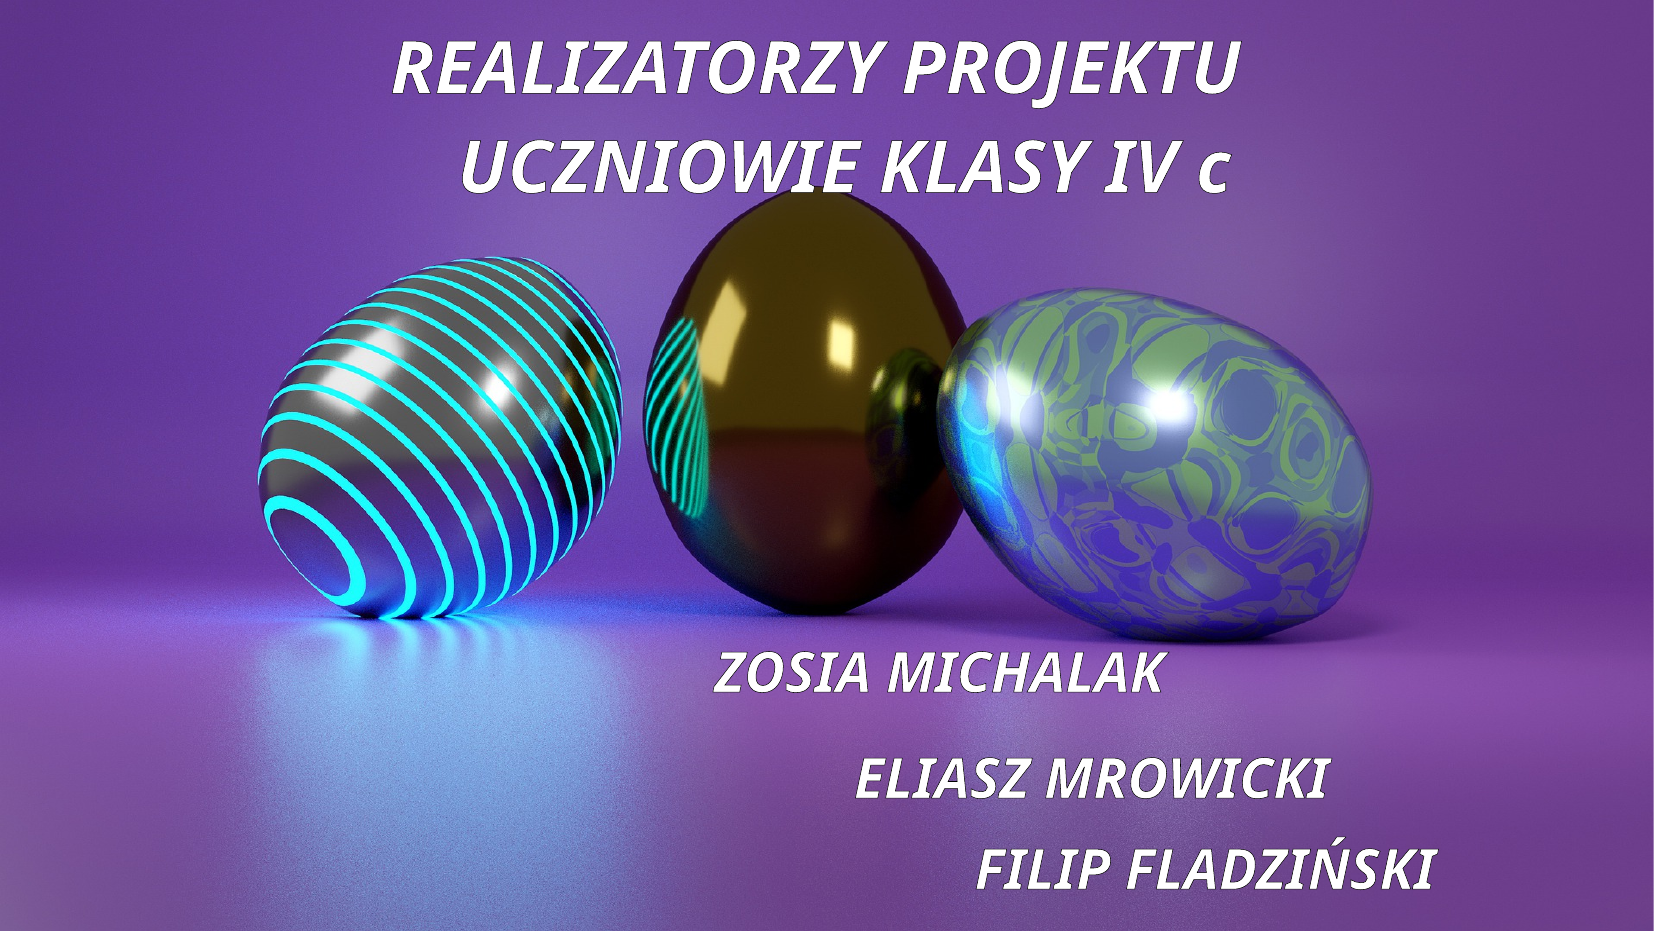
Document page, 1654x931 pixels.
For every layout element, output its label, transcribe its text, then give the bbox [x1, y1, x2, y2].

title REALIZATORZY PROJEKTU UCZNIOWIE KLASY IV c [82, 12, 1571, 217]
picture [0, 0, 1654, 931]
list ZOSIA MICHALAK ELIASZ MROWICKI FILIP FLADZIŃSKI [17, 632, 1555, 911]
